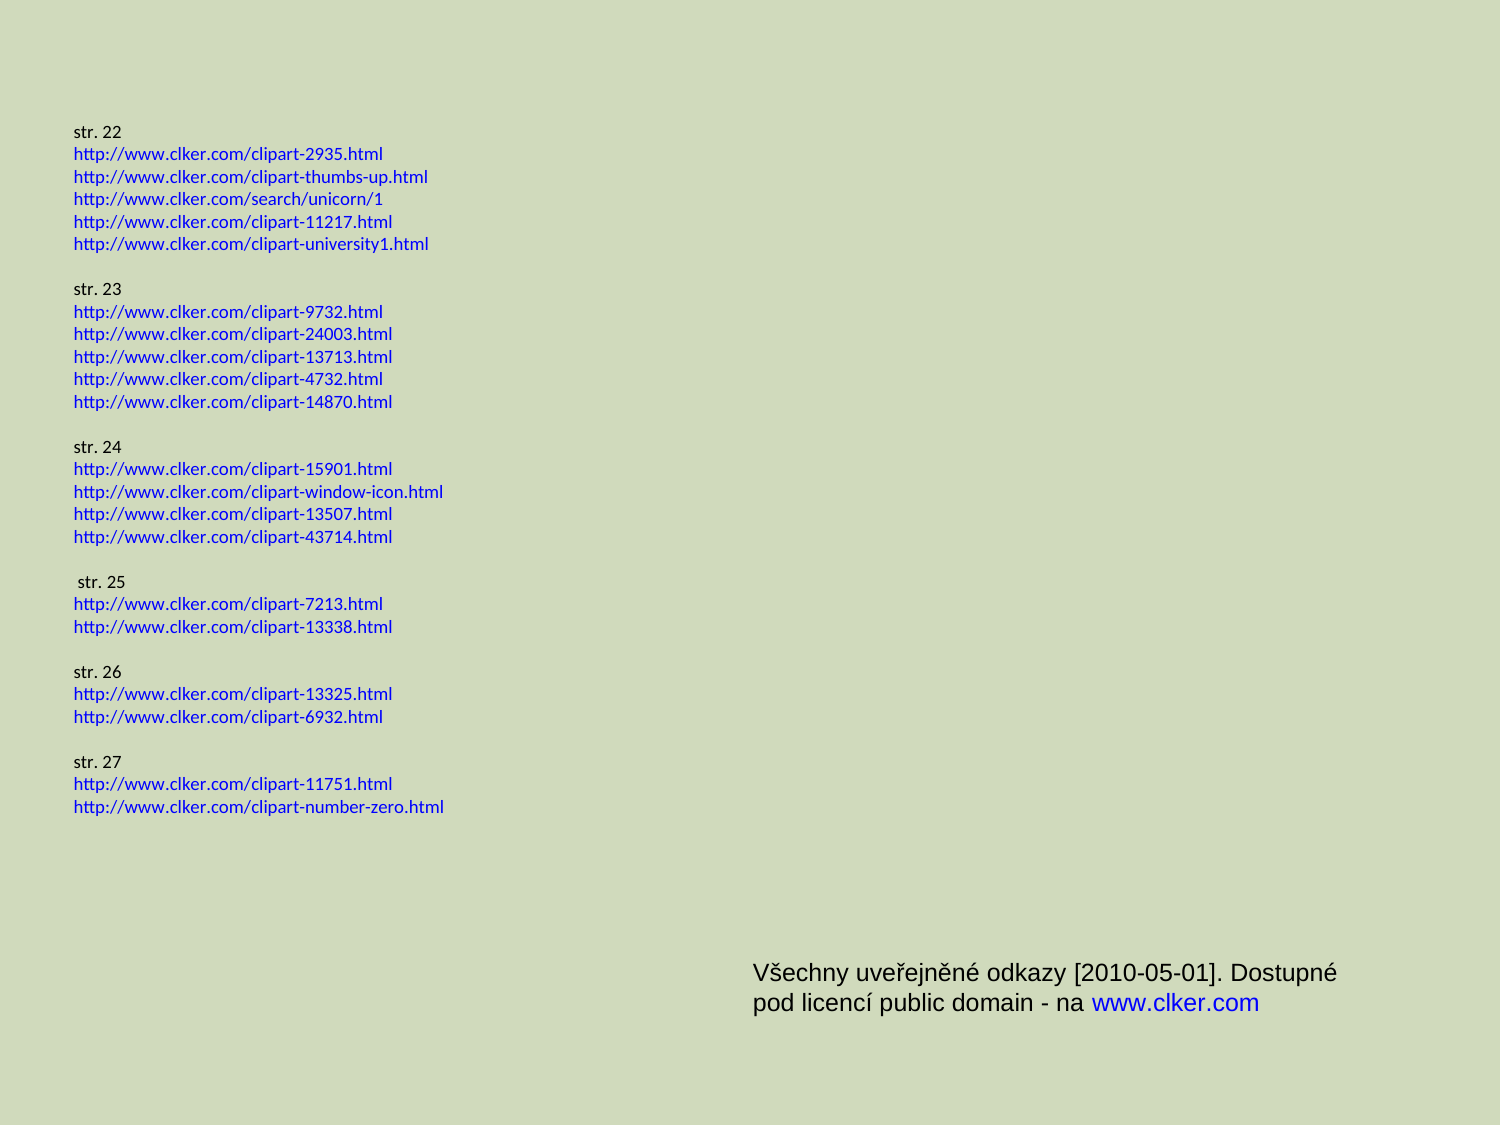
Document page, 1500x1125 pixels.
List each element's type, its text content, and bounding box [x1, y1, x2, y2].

text_box Všechny uveřejněné odkazy [2010-05-01]. Dostupné pod licencí public domain - na www.clker.com [738, 949, 1372, 1055]
title str. 22 http://www.clker.com/clipart-2935.html http://www.clker.com/clipart-thumbs-up.html http://www.clker.com/search/unicorn/1 http://www.clker.com/clipart-11217.html http://www.clker.com/clipart-university1.html str. 23 http://www.clker.com/clipart-9732.html http://www.clker.com/clipart-24003.html http://www.clker.com/clipart-13713.html http://www.clker.com/clipart-4732.html http://www.clker.com/clipart-14870.html str. 24 http://www.clker.com/clipart-15901.html http://www.clker.com/clipart-window-icon.html http://www.clker.com/clipart-13507.html http://www.clker.com/clipart-43714.html str. 25 http://www.clker.com/clipart-7213.html http://www.clker.com/clipart-13338.html str. 26 http://www.clker.com/clipart-13325.html http://www.clker.com/clipart-6932.html str. 27 http://www.clker.com/clipart-11751.html http://www.clker.com/clipart-number-zero.html [58, 41, 692, 1097]
